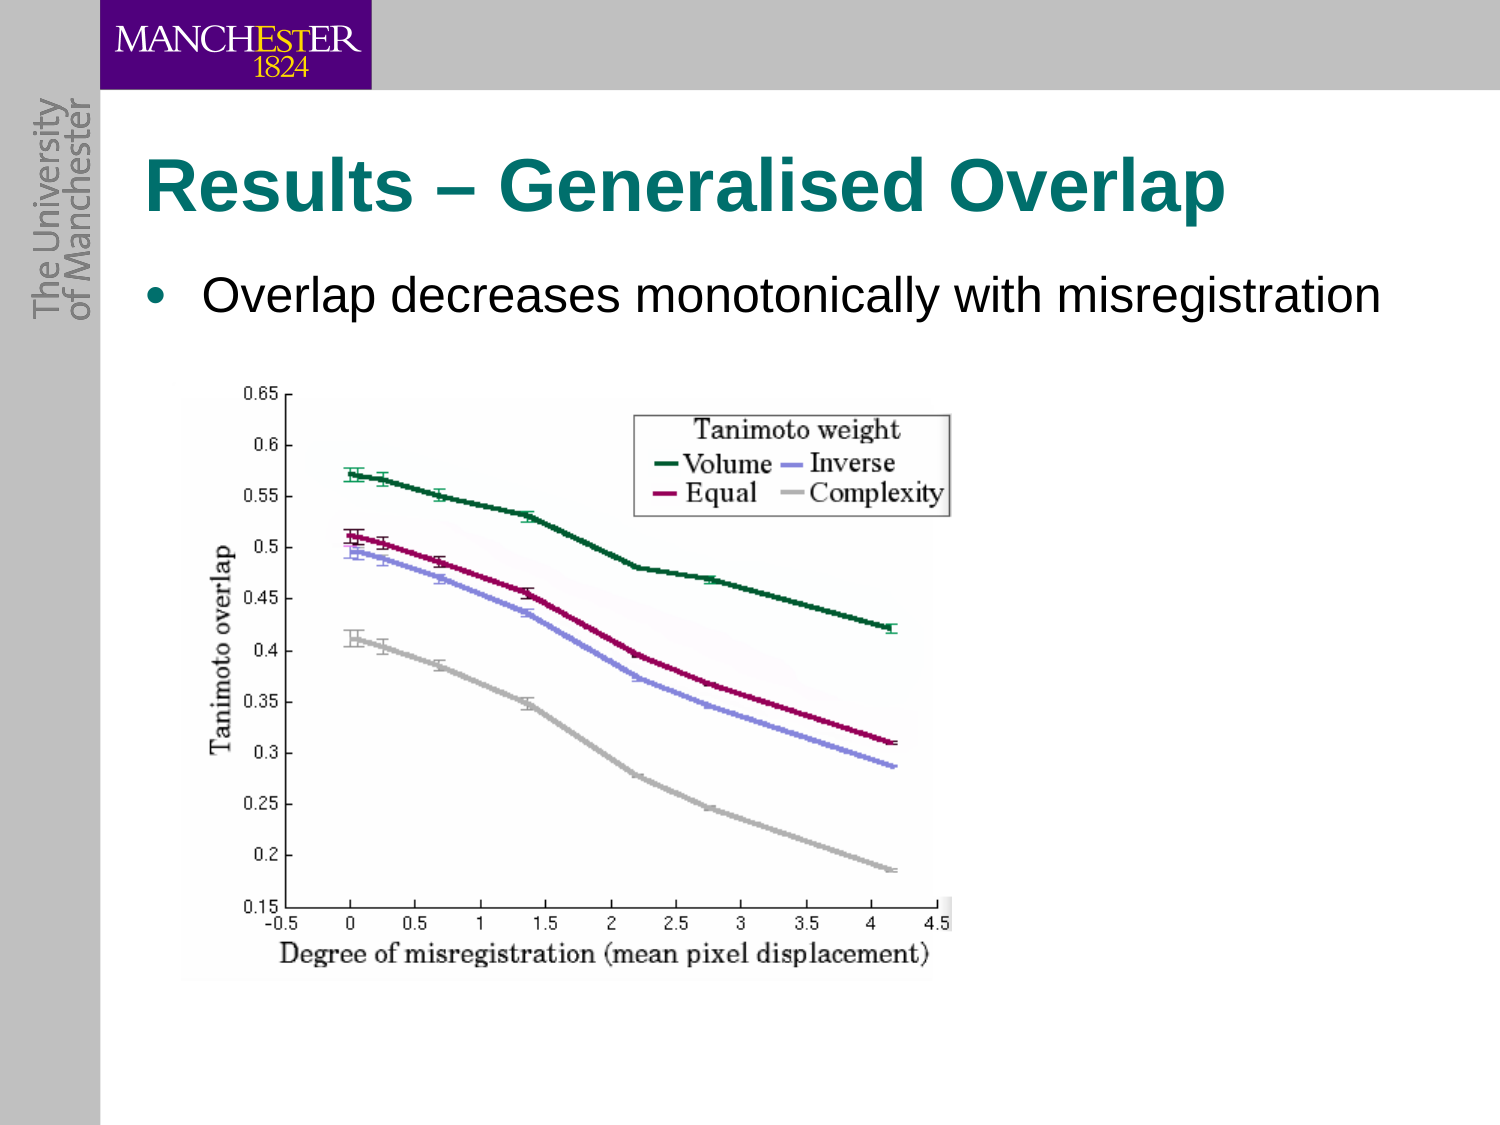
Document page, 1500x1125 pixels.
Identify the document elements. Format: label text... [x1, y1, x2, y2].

picture [171, 382, 952, 981]
title Results – Generalised Overlap [129, 120, 1406, 251]
picture [0, 0, 372, 320]
list Overlap decreases monotonically with misregistration [130, 259, 1407, 1012]
